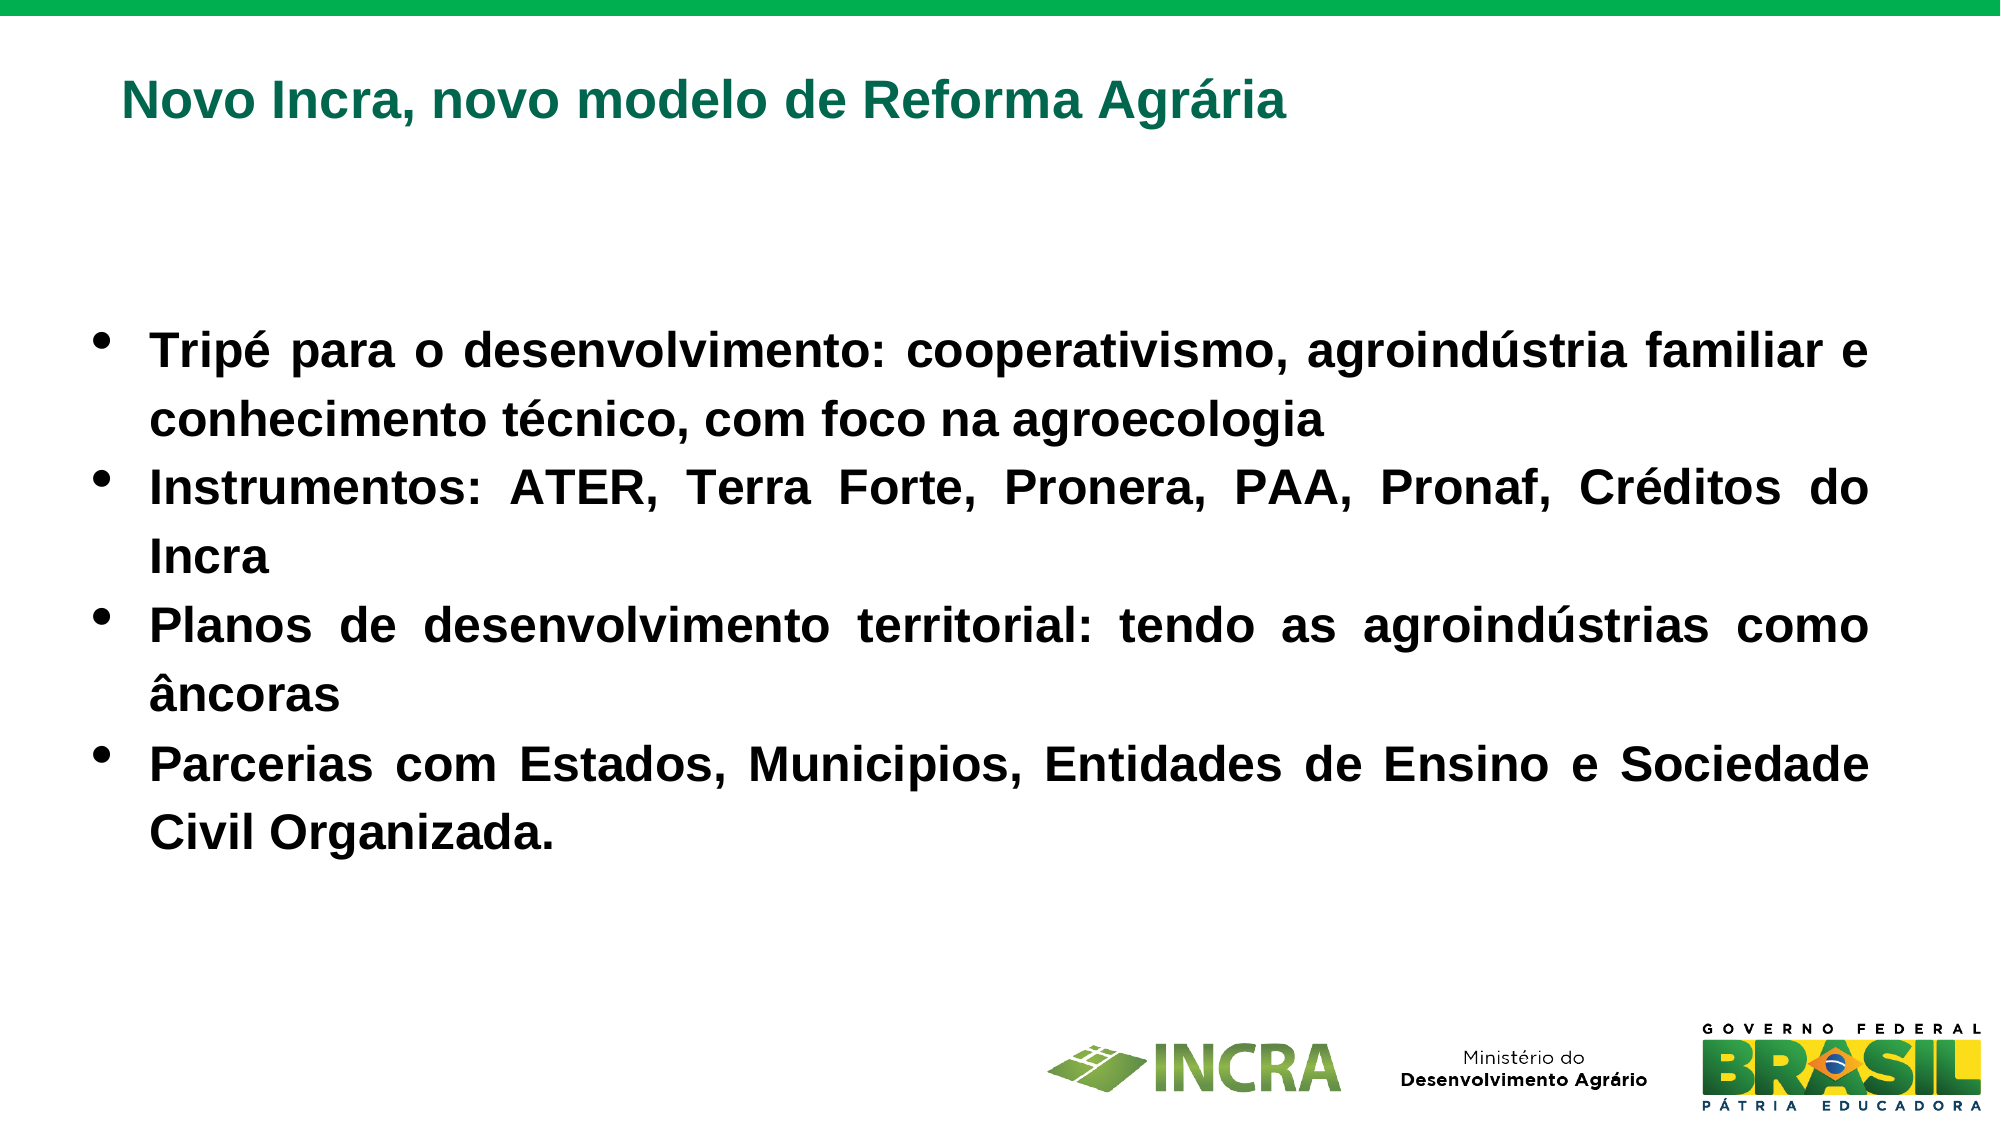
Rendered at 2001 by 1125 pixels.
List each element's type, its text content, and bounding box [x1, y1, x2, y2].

picture [1047, 1023, 1981, 1111]
text_box Tripé para o desenvolvimento: cooperativismo, agroindústria familiar e conhecimento técnico, com foco na agroecologia Instrumentos: ATER, Terra Forte, Pronera, PAA, Pronaf, Créditos do Incra Planos de desenvolvimento territorial: tendo as agroindústrias como âncoras Parcerias com Estados, Municipios, Entidades de Ensino e Sociedade Civil Organizada. [78, 300, 1886, 868]
text_box Novo Incra, novo modelo de Reforma Agrária [102, 50, 1950, 178]
